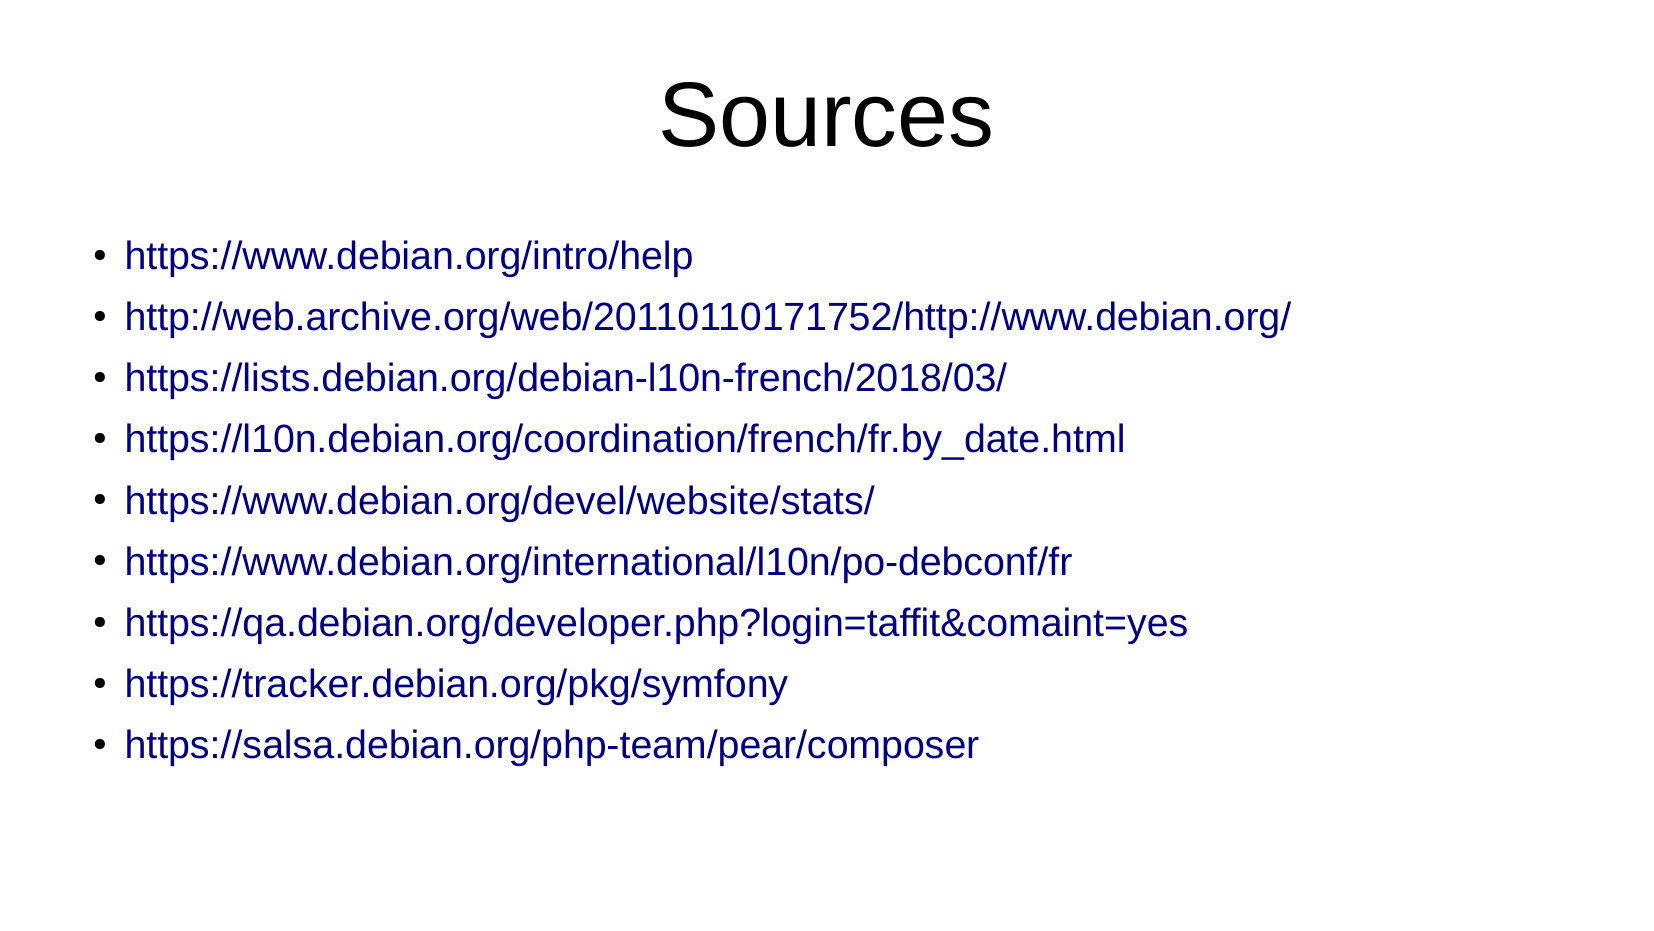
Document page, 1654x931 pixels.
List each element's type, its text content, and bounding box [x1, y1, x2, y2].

list https://www.debian.org/intro/help http://web.archive.org/web/20110110171752/http://www.debian.org/ https://lists.debian.org/debian-l10n-french/2018/03/ https://l10n.debian.org/coordination/french/fr.by_date.html https://www.debian.org/devel/website/stats/ https://www.debian.org/international/l10n/po-debconf/fr https://qa.debian.org/developer.php?login=taffit&comaint=yes https://tracker.debian.org/pkg/symfony https://salsa.debian.org/php-team/pear/composer [82, 233, 1571, 774]
title Sources [82, 37, 1571, 193]
